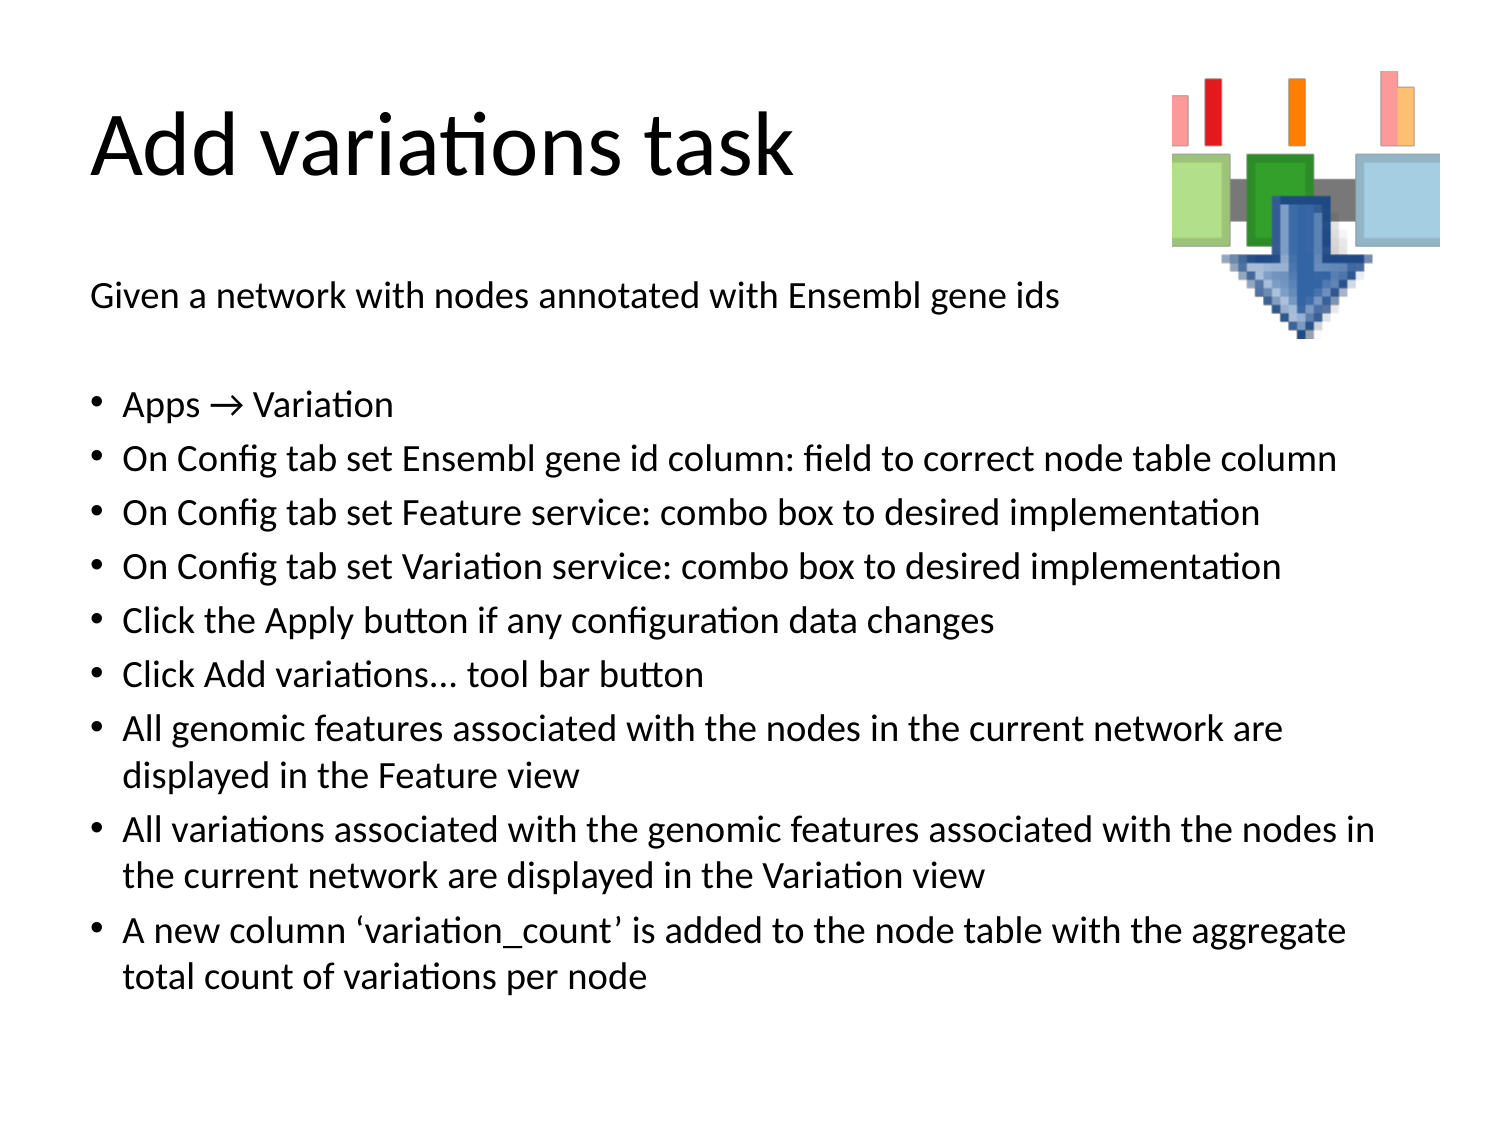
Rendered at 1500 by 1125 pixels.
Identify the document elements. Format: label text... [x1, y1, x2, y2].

list Given a network with nodes annotated with Ensembl gene ids Apps → Variation On Config tab set Ensembl gene id column: field to correct node table column On Config tab set Feature service: combo box to desired implementation On Config tab set Variation service: combo box to desired implementation Click the Apply button if any configuration data changes Click Add variations... tool bar button All genomic features associated with the nodes in the current network are displayed in the Feature view All variations associated with the genomic features associated with the nodes in the current network are displayed in the Variation view A new column ‘variation_count’ is added to the node table with the aggregate total count of variations per node [75, 262, 1425, 1005]
title Add variations task [75, 45, 1425, 233]
picture [1172, 71, 1440, 339]
